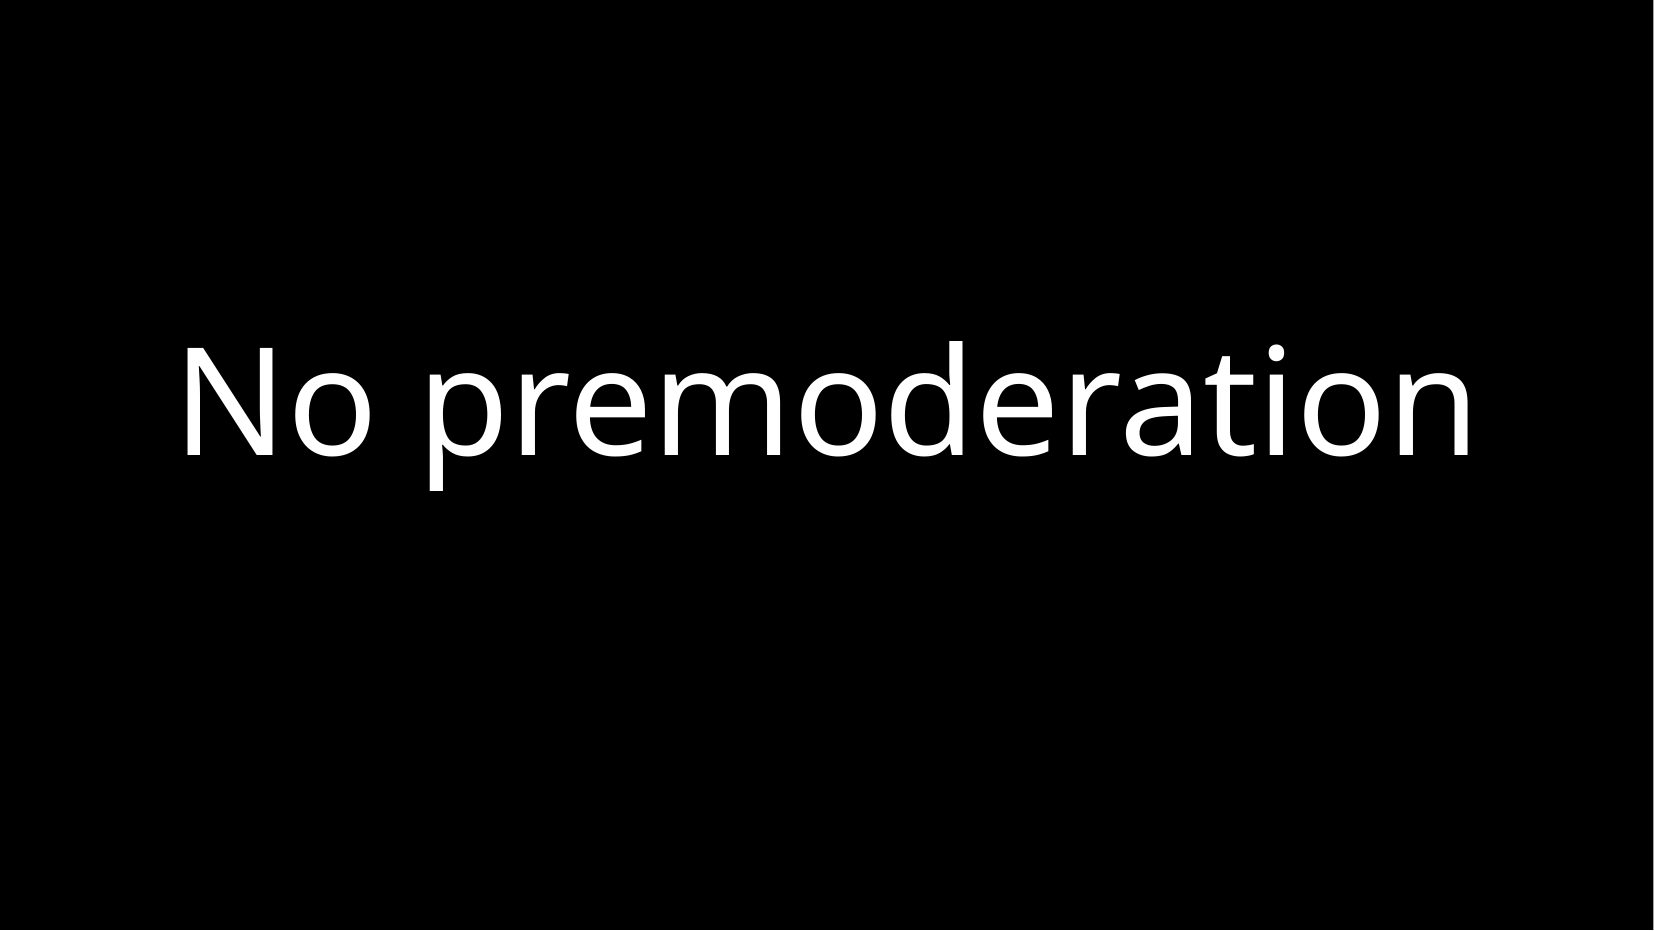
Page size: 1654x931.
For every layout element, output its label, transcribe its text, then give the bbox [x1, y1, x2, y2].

subtitle No premoderation [82, 37, 1571, 758]
